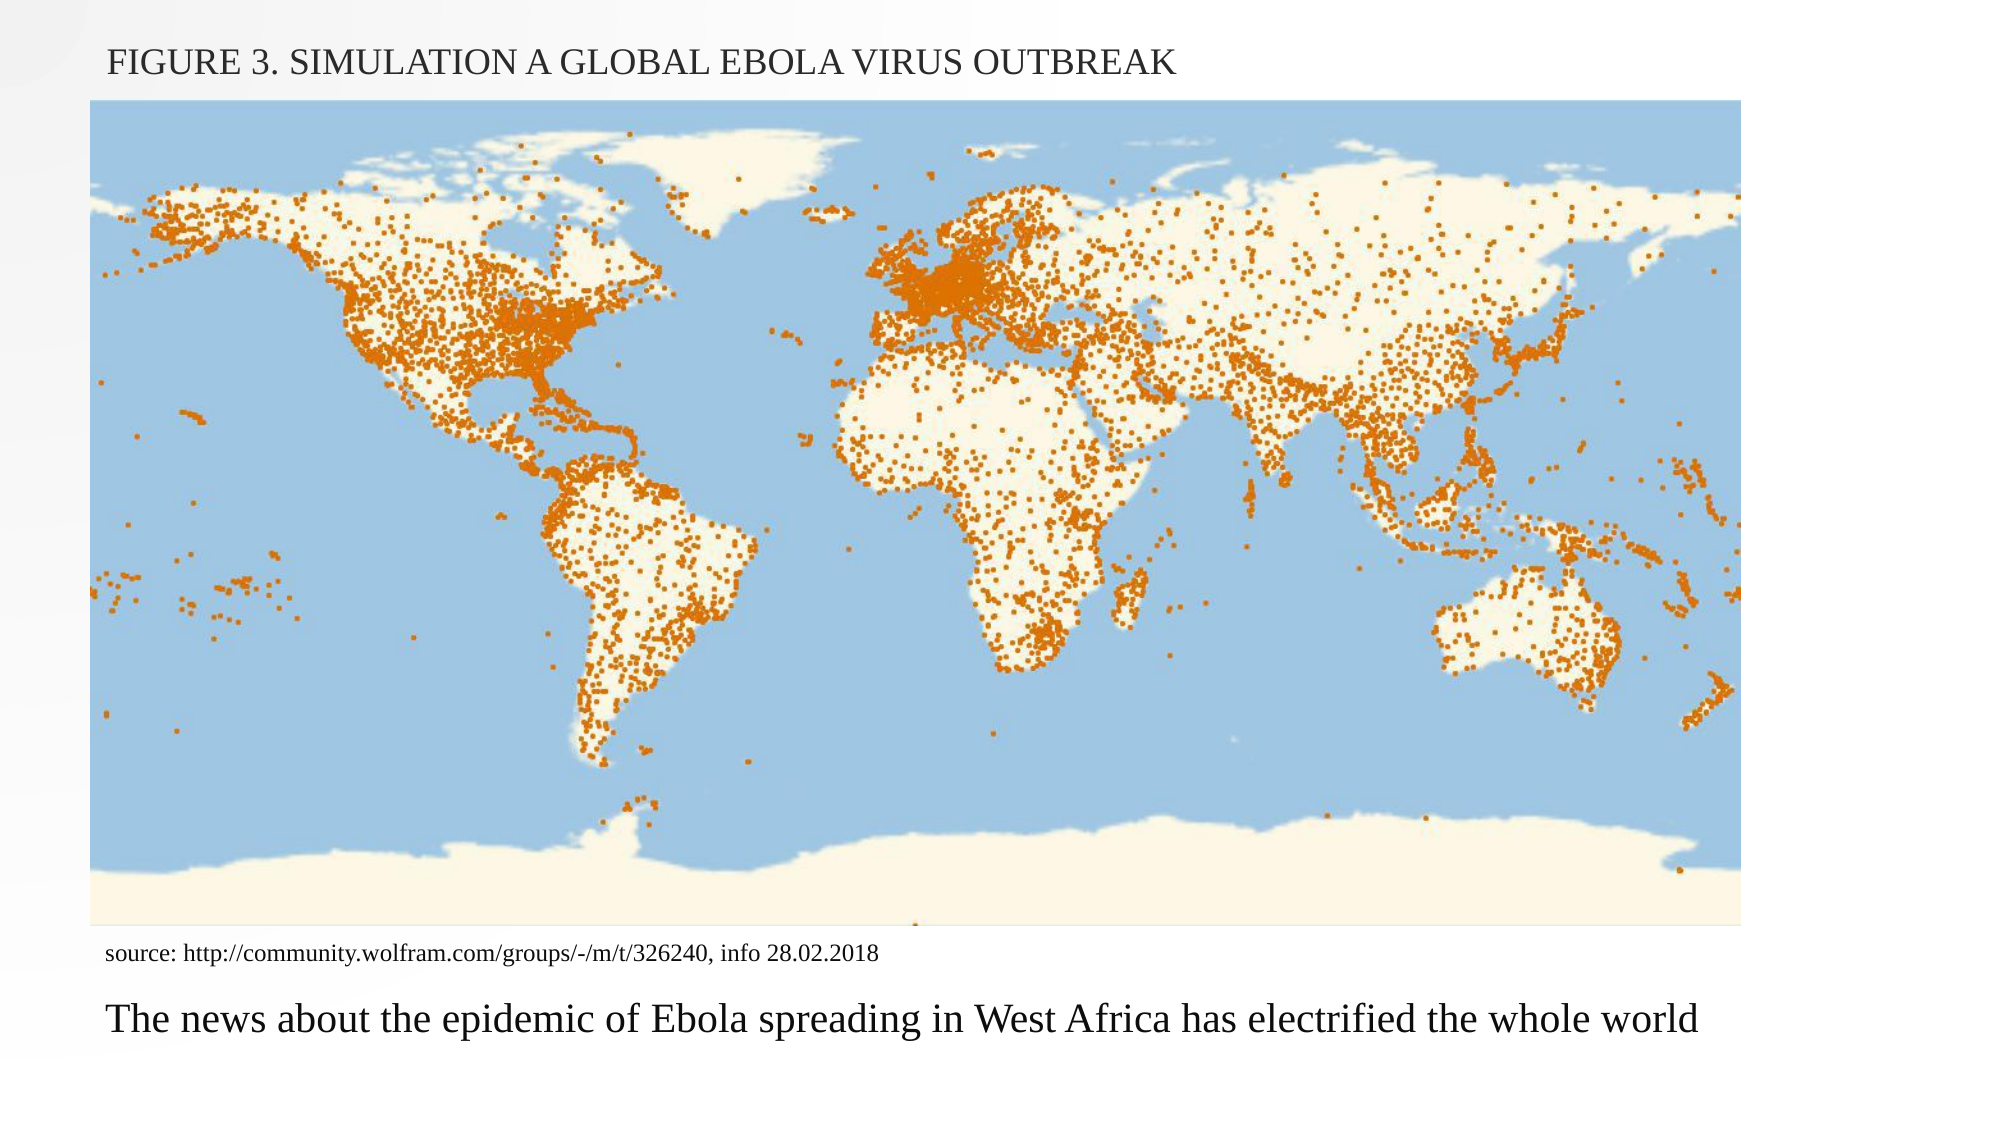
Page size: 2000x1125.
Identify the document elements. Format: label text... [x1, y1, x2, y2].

text_box source: http://community.wolfram.com/groups/-/m/t/326240, info 28.02.2018 The news about the epidemic of Ebola spreading in West Africa has electrified the whole world [90, 914, 1850, 1049]
title Figure 3. Simulation a global Ebola virus outbreak [91, 30, 1692, 100]
picture [90, 101, 1741, 914]
